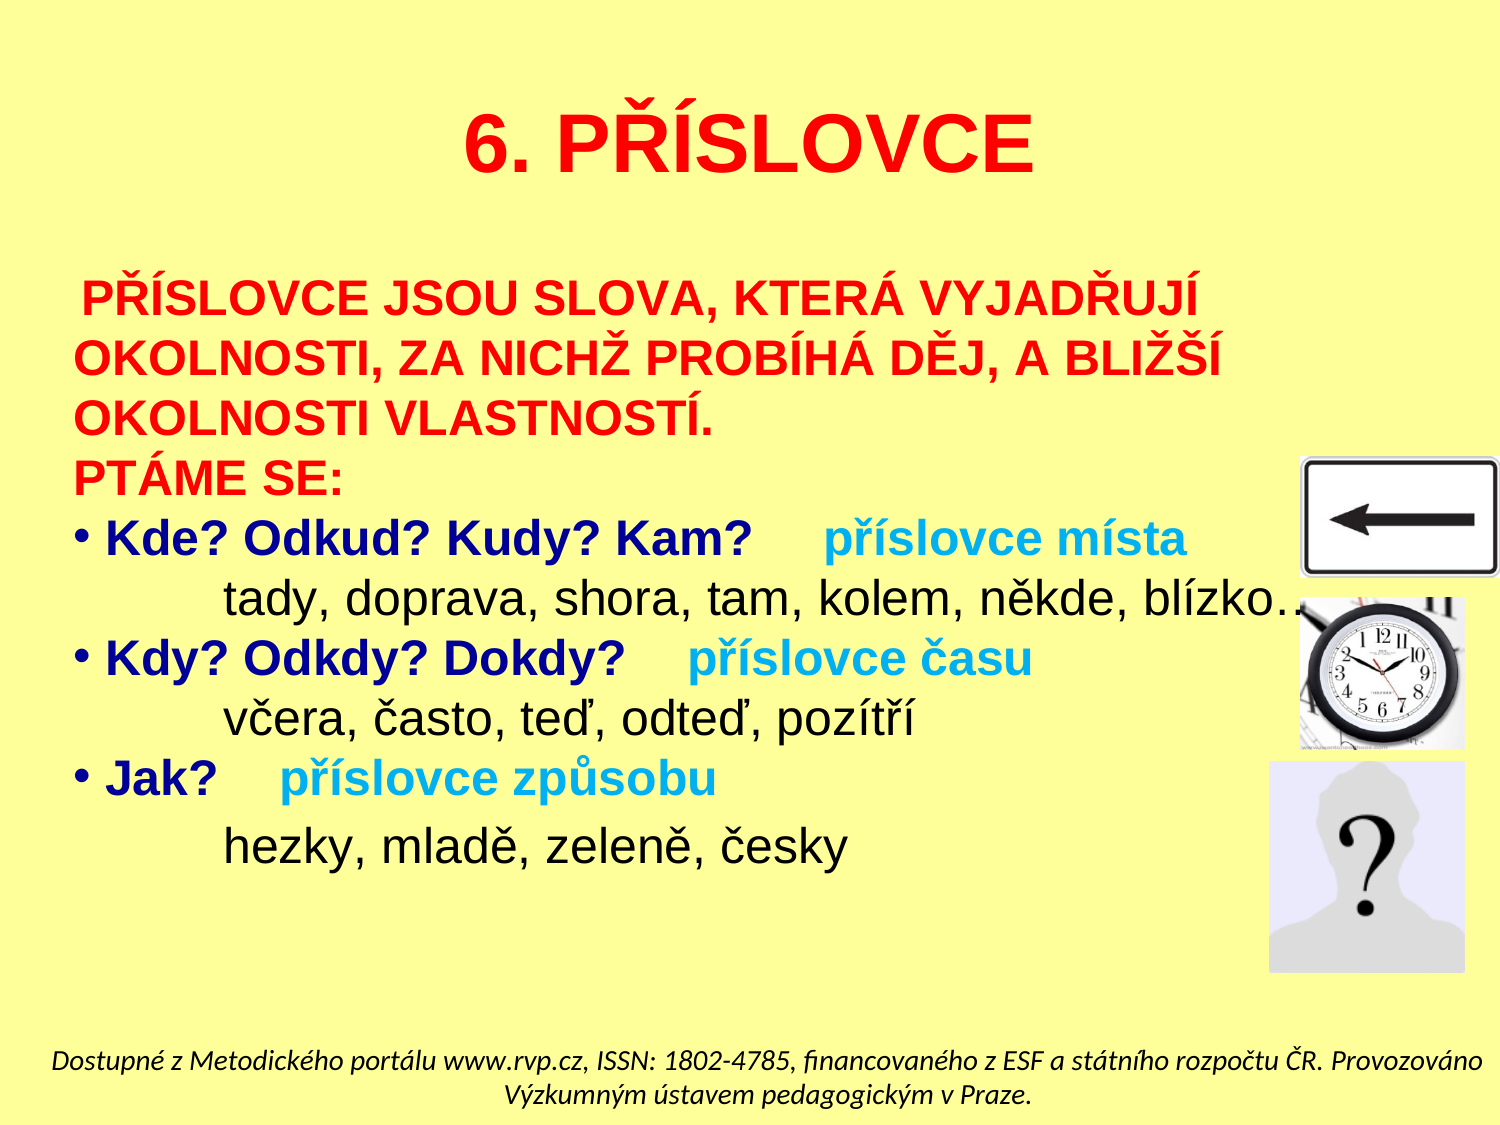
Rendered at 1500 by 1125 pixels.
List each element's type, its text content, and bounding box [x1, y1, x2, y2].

picture [1300, 597, 1465, 751]
title 6. PŘÍSLOVCE [75, 45, 1426, 233]
list PŘÍSLOVCE JSOU SLOVA, KTERÁ VYJADŘUJÍ OKOLNOSTI, ZA NICHŽ PROBÍHÁ DĚJ, A BLIŽŠÍ OKOLNOSTI VLASTNOSTÍ. PTÁME SE: Kde? Odkud? Kudy? Kam? příslovce místa tady, doprava, shora, tam, kolem, někde, blízko… Kdy? Odkdy? Dokdy? příslovce času včera, často, teď, odteď, pozítří Jak? příslovce způsobu hezky, mladě, zeleně, česky [58, 257, 1409, 1001]
picture [1300, 456, 1500, 578]
picture [1269, 761, 1465, 973]
text_box Dostupné z Metodického portálu www.rvp.cz, ISSN: 1802-4785, financovaného z ESF a státního rozpočtu ČR. Provozováno Výzkumným ústavem pedagogickým v Praze. [36, 1033, 1500, 1119]
